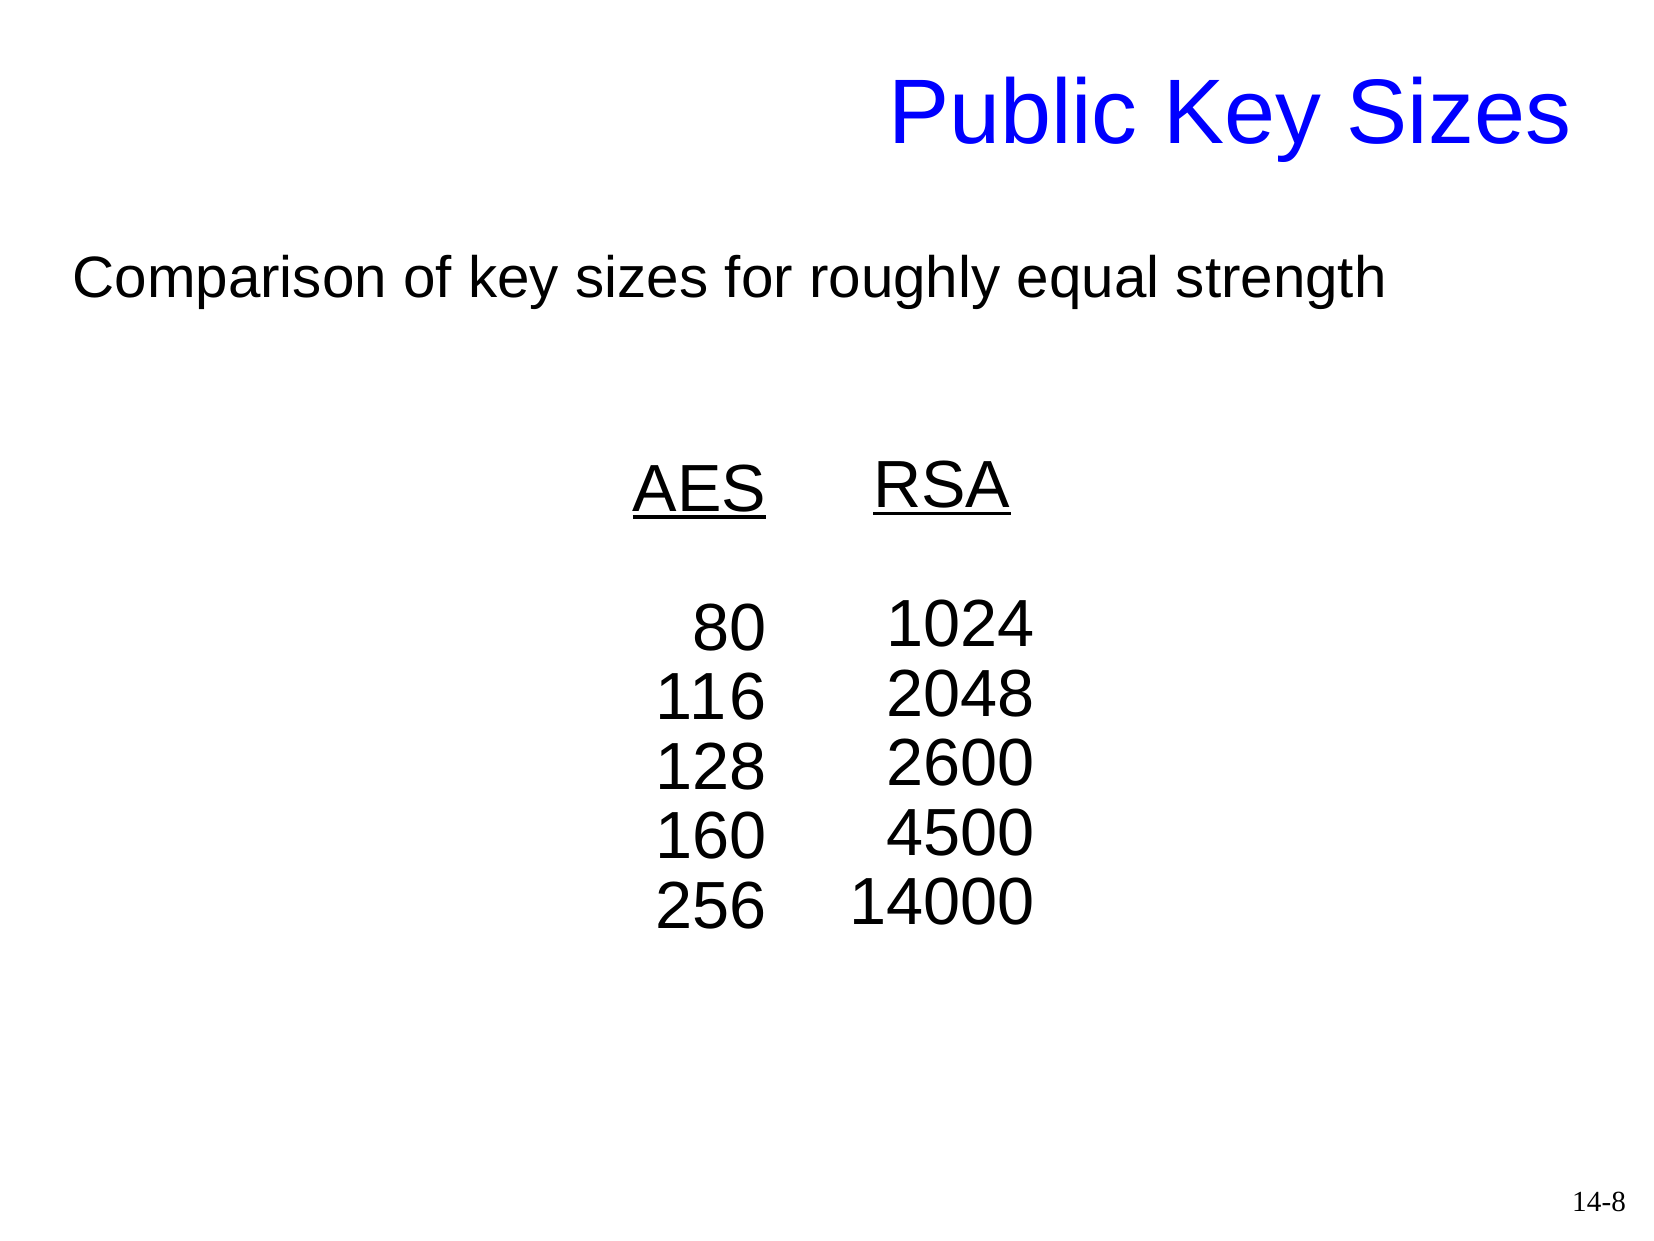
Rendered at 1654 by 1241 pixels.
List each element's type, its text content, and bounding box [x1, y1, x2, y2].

text_box AES 80 116 128 160 256 [618, 448, 782, 955]
list Comparison of key sizes for roughly equal strength [55, 248, 1607, 339]
text_box RSA 1024 2048 2600 4500 14000 [834, 444, 1051, 952]
title Public Key Sizes [84, 11, 1573, 219]
